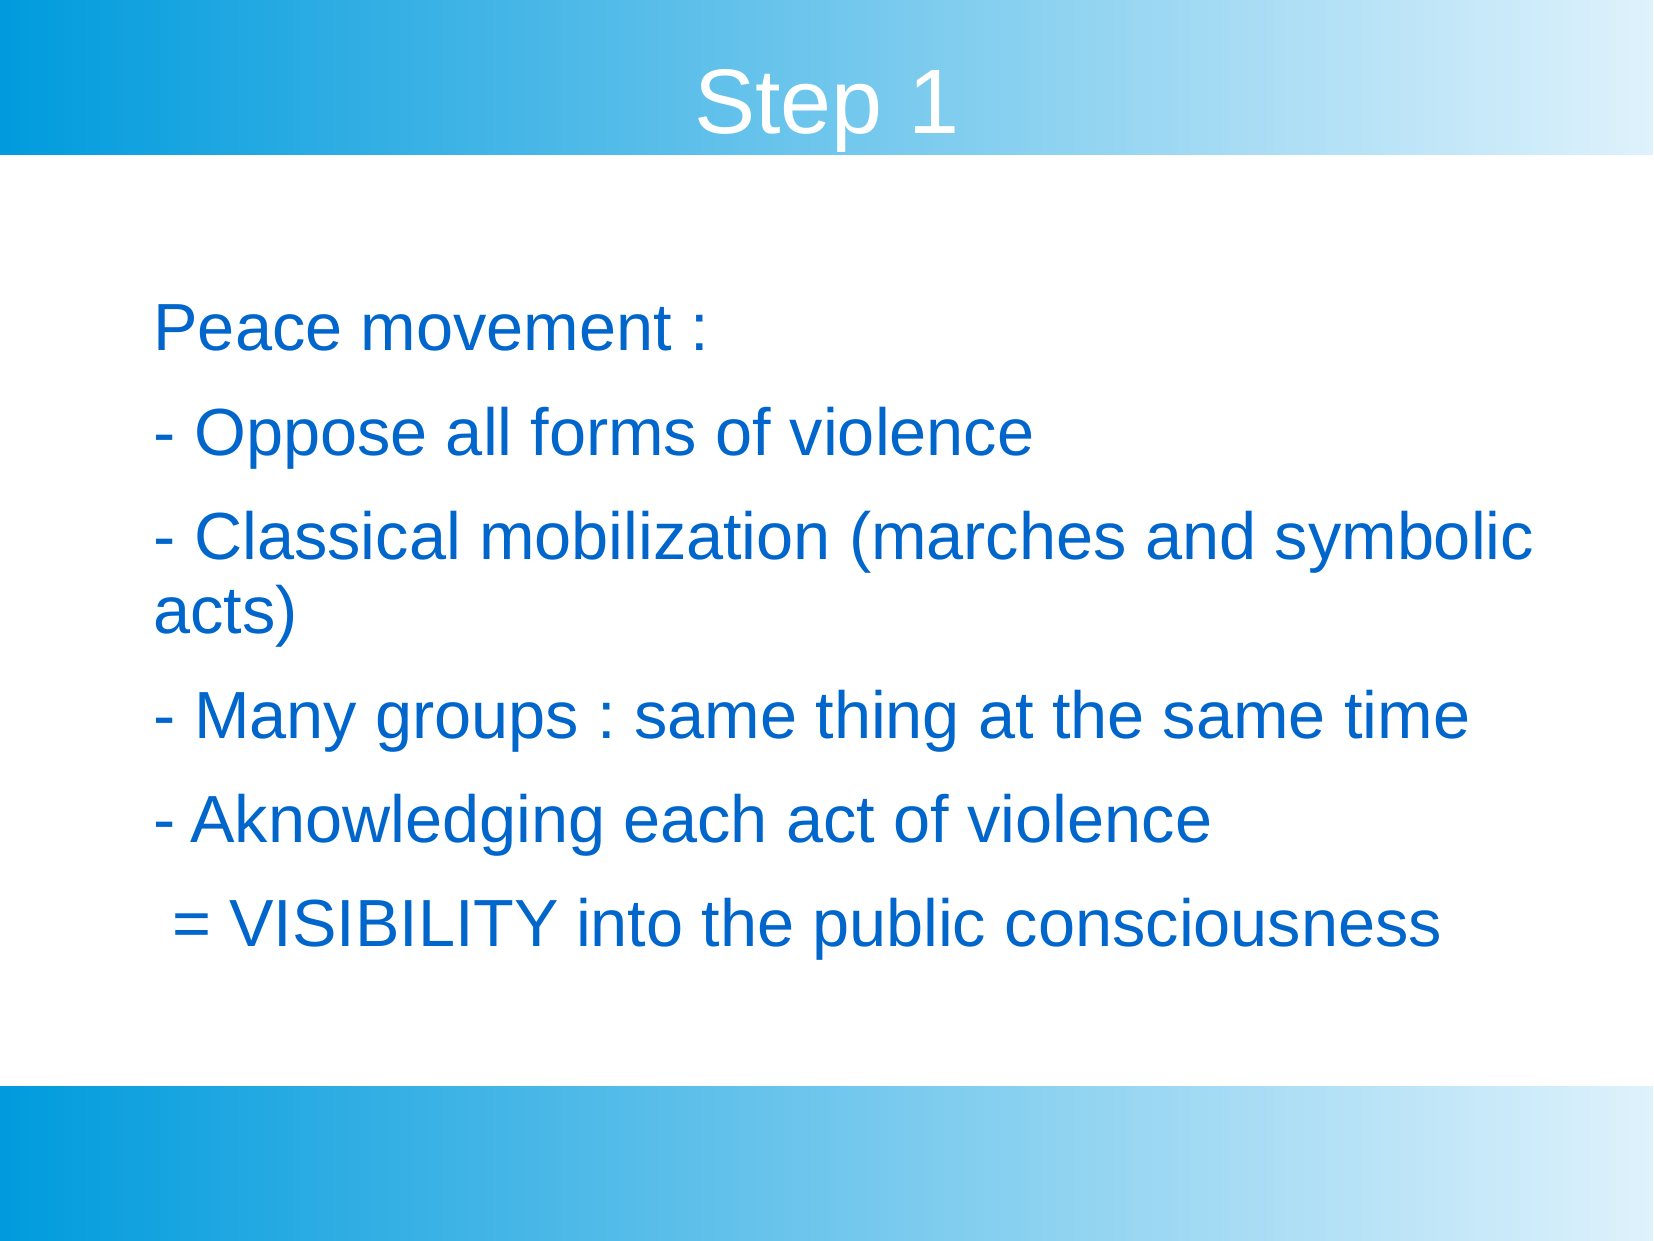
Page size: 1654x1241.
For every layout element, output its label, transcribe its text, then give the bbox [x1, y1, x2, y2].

title Step 1 [82, 49, 1571, 155]
list Peace movement : - Oppose all forms of violence - Classical mobilization (marches and symbolic acts) - Many groups : same thing at the same time - Aknowledging each act of violence = VISIBILITY into the public consciousness [82, 290, 1571, 1010]
